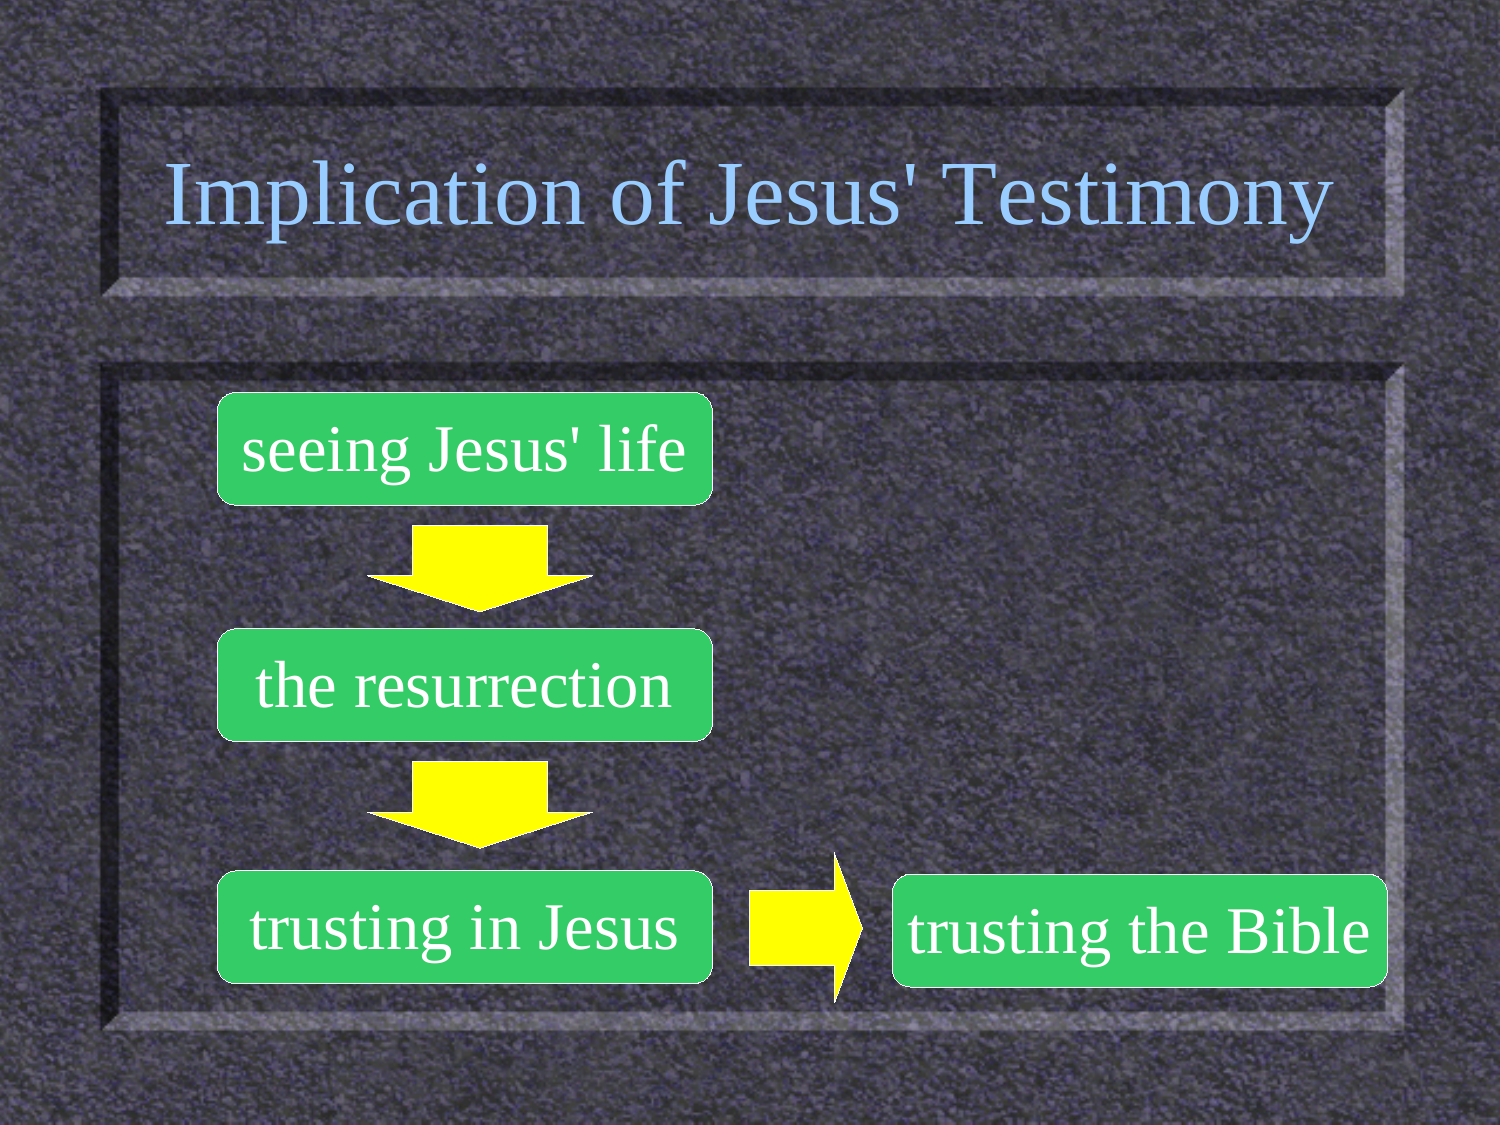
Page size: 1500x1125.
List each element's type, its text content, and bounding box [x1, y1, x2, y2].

text_box [749, 852, 863, 1003]
text_box the resurrection [217, 628, 713, 742]
text_box trusting the Bible [892, 874, 1388, 988]
text_box [367, 761, 593, 849]
text_box trusting in Jesus [217, 870, 713, 984]
text_box [367, 525, 593, 612]
picture [0, 0, 1500, 1125]
title Implication of Jesus' Testimony [150, 76, 1351, 312]
text_box seeing Jesus' life [217, 392, 713, 506]
